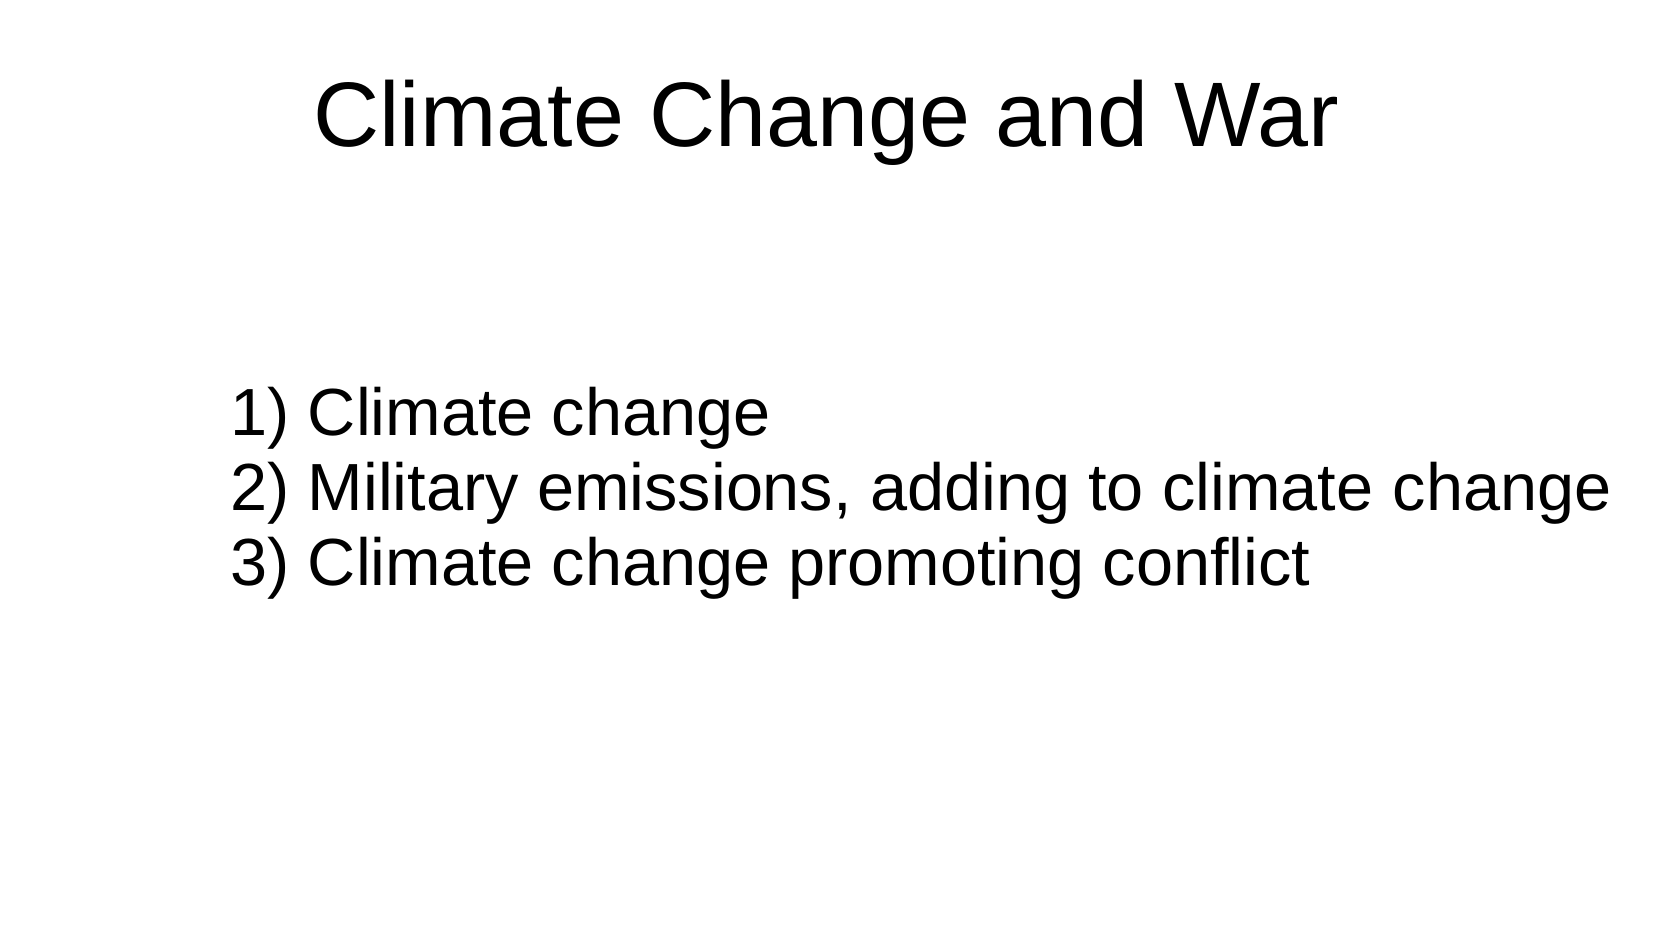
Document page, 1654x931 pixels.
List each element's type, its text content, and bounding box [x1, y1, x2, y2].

title Climate Change and War [82, 37, 1571, 193]
subtitle 1) Climate change 2) Military emissions, adding to climate change 3) Climate change promoting conflict [82, 217, 1654, 758]
